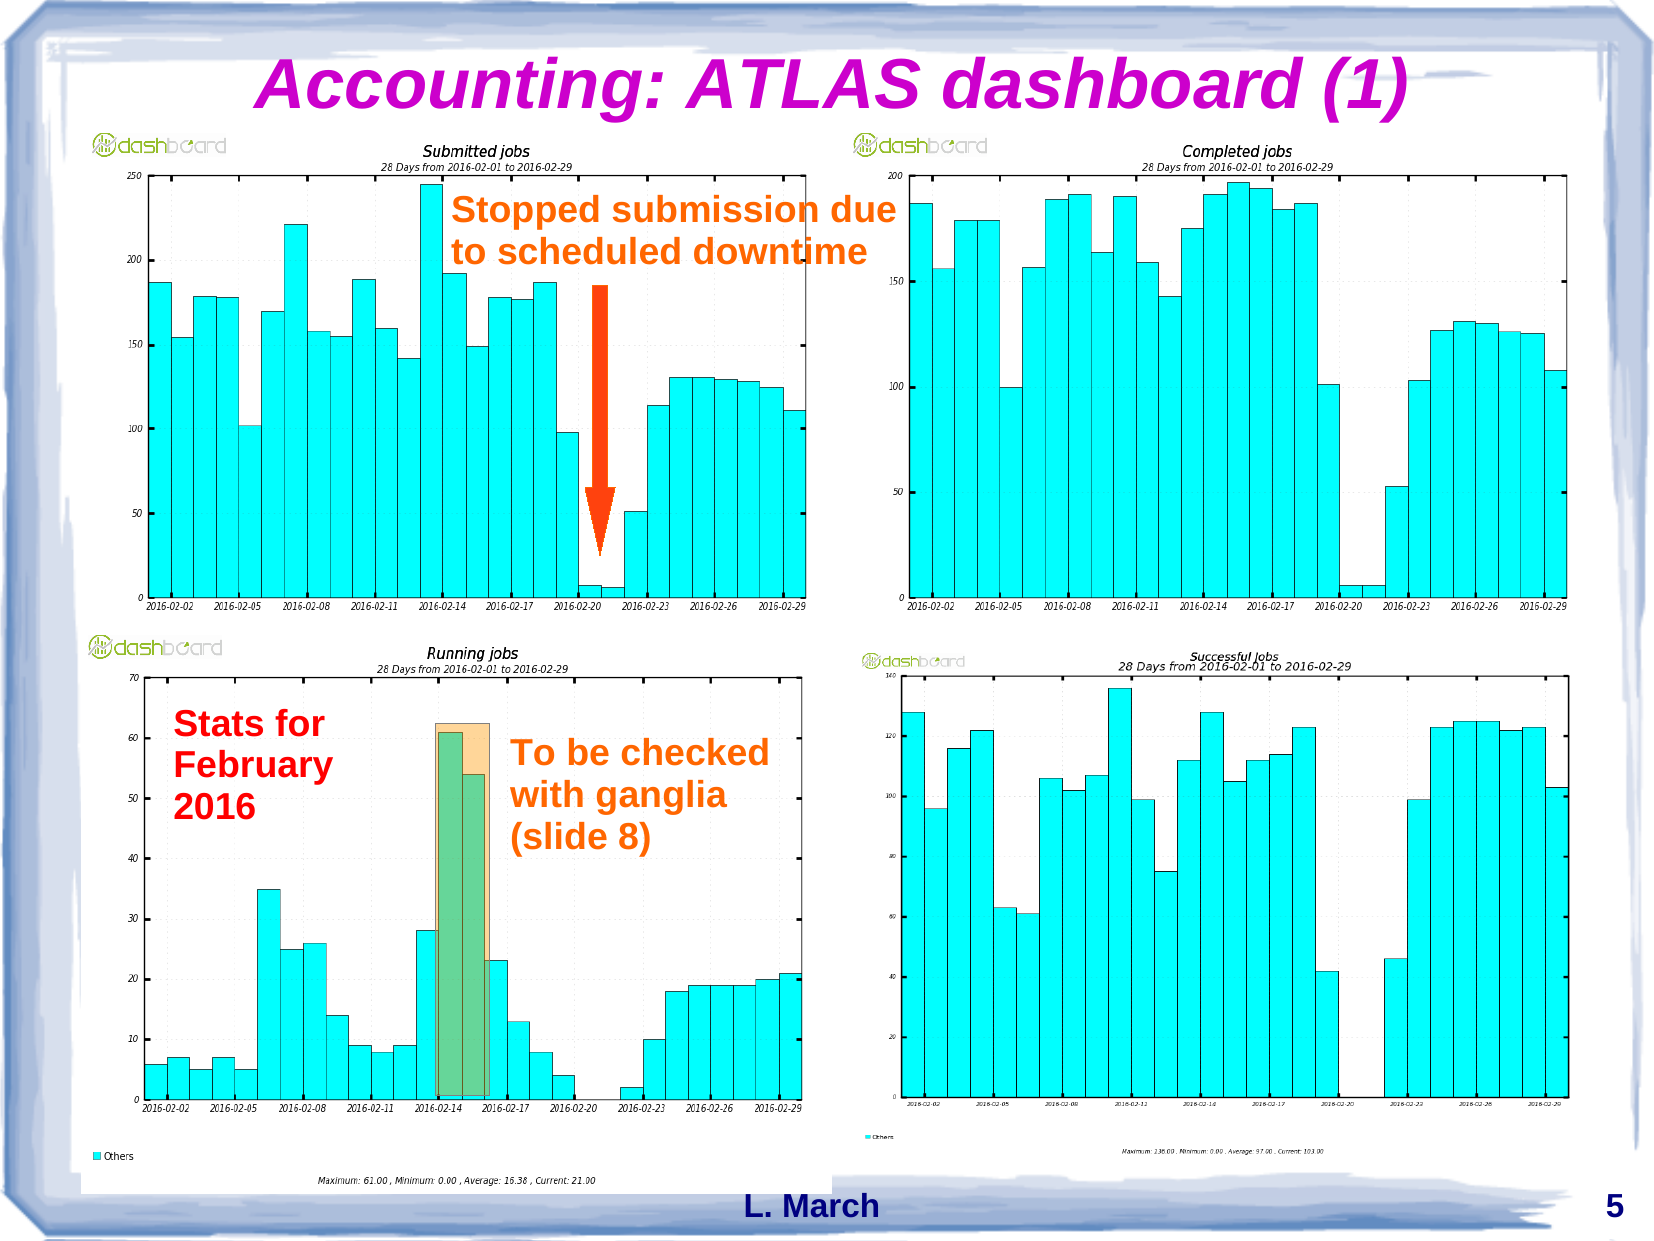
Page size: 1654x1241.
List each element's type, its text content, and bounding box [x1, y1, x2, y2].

list Stats for February 2016 [120, 701, 351, 829]
text_box [585, 285, 616, 556]
title Accounting: ATLAS dashboard (1) [60, 4, 1606, 163]
list Stopped submission due to scheduled downtime [397, 188, 914, 286]
text_box [435, 723, 490, 1096]
list L. March [690, 1187, 899, 1226]
list 5 [1552, 1187, 1628, 1226]
list To be checked with ganglia (slide 8) [456, 731, 772, 900]
picture [0, 0, 1654, 1241]
